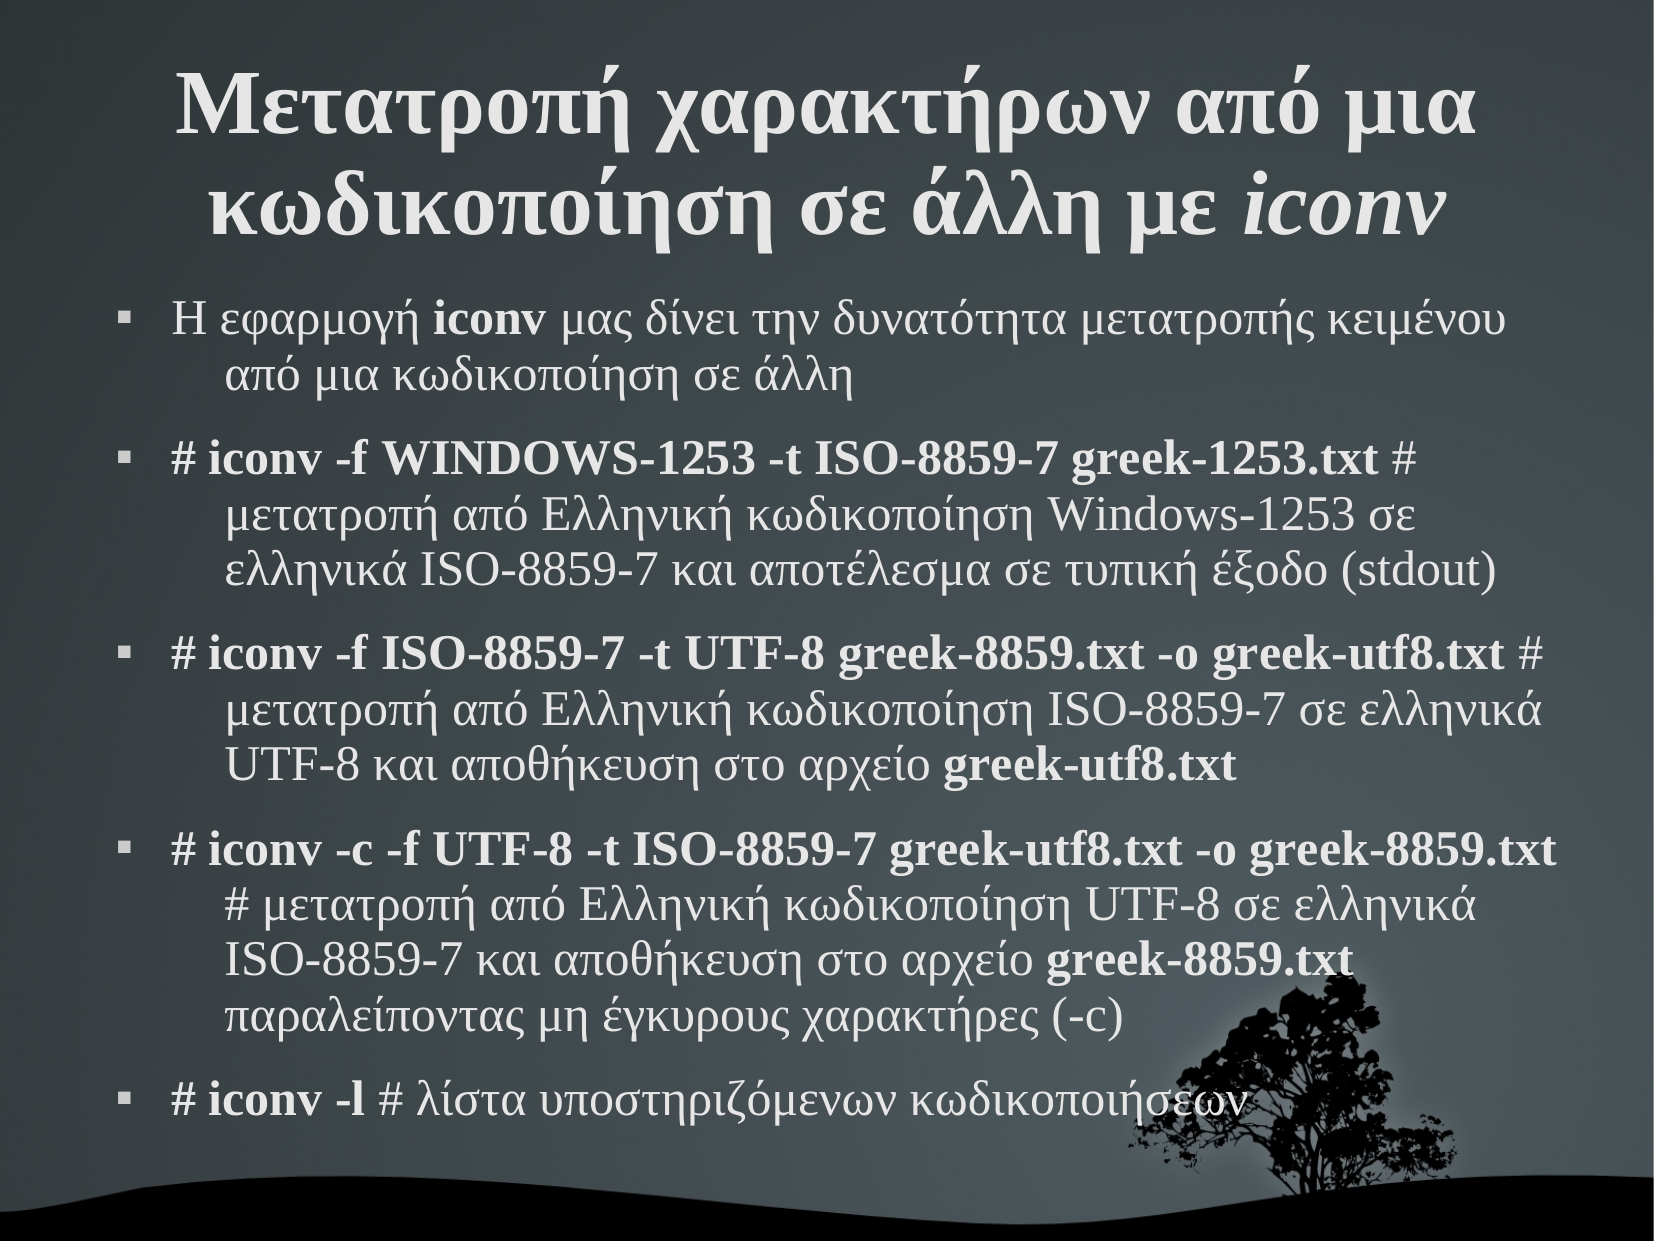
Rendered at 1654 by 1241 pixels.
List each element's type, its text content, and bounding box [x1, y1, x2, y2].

list Η εφαρμογή iconv μας δίνει την δυνατότητα μετατροπής κειμένου από μια κωδικοποίηση σε άλλη # iconv -f WINDOWS-1253 -t ISO-8859-7 greek-1253.txt # μετατροπή από Ελληνική κωδικοποίηση Windows-1253 σε ελληνικά ISO-8859-7 και αποτέλεσμα σε τυπική έξοδο (stdout) # iconv -f ISO-8859-7 -t UTF-8 greek-8859.txt -o greek-utf8.txt # μετατροπή από Ελληνική κωδικοποίηση ISO-8859-7 σε ελληνικά UTF-8 και αποθήκευση στο αρχείο greek-utf8.txt # iconv -c -f UTF-8 -t ISO-8859-7 greek-utf8.txt -o greek-8859.txt # μετατροπή από Ελληνική κωδικοποίηση UTF-8 σε ελληνικά ISO-8859-7 και αποθήκευση στο αρχείο greek-8859.txt παραλείποντας μη έγκυρους χαρακτήρες (-c) # iconv -l # λίστα υποστηριζόμενων κωδικοποιήσεων [82, 290, 1571, 1228]
title Μετατροπή χαρακτήρων από μια κωδικοποίηση σε άλλη με iconv [82, 33, 1571, 273]
picture [0, 0, 1654, 1241]
